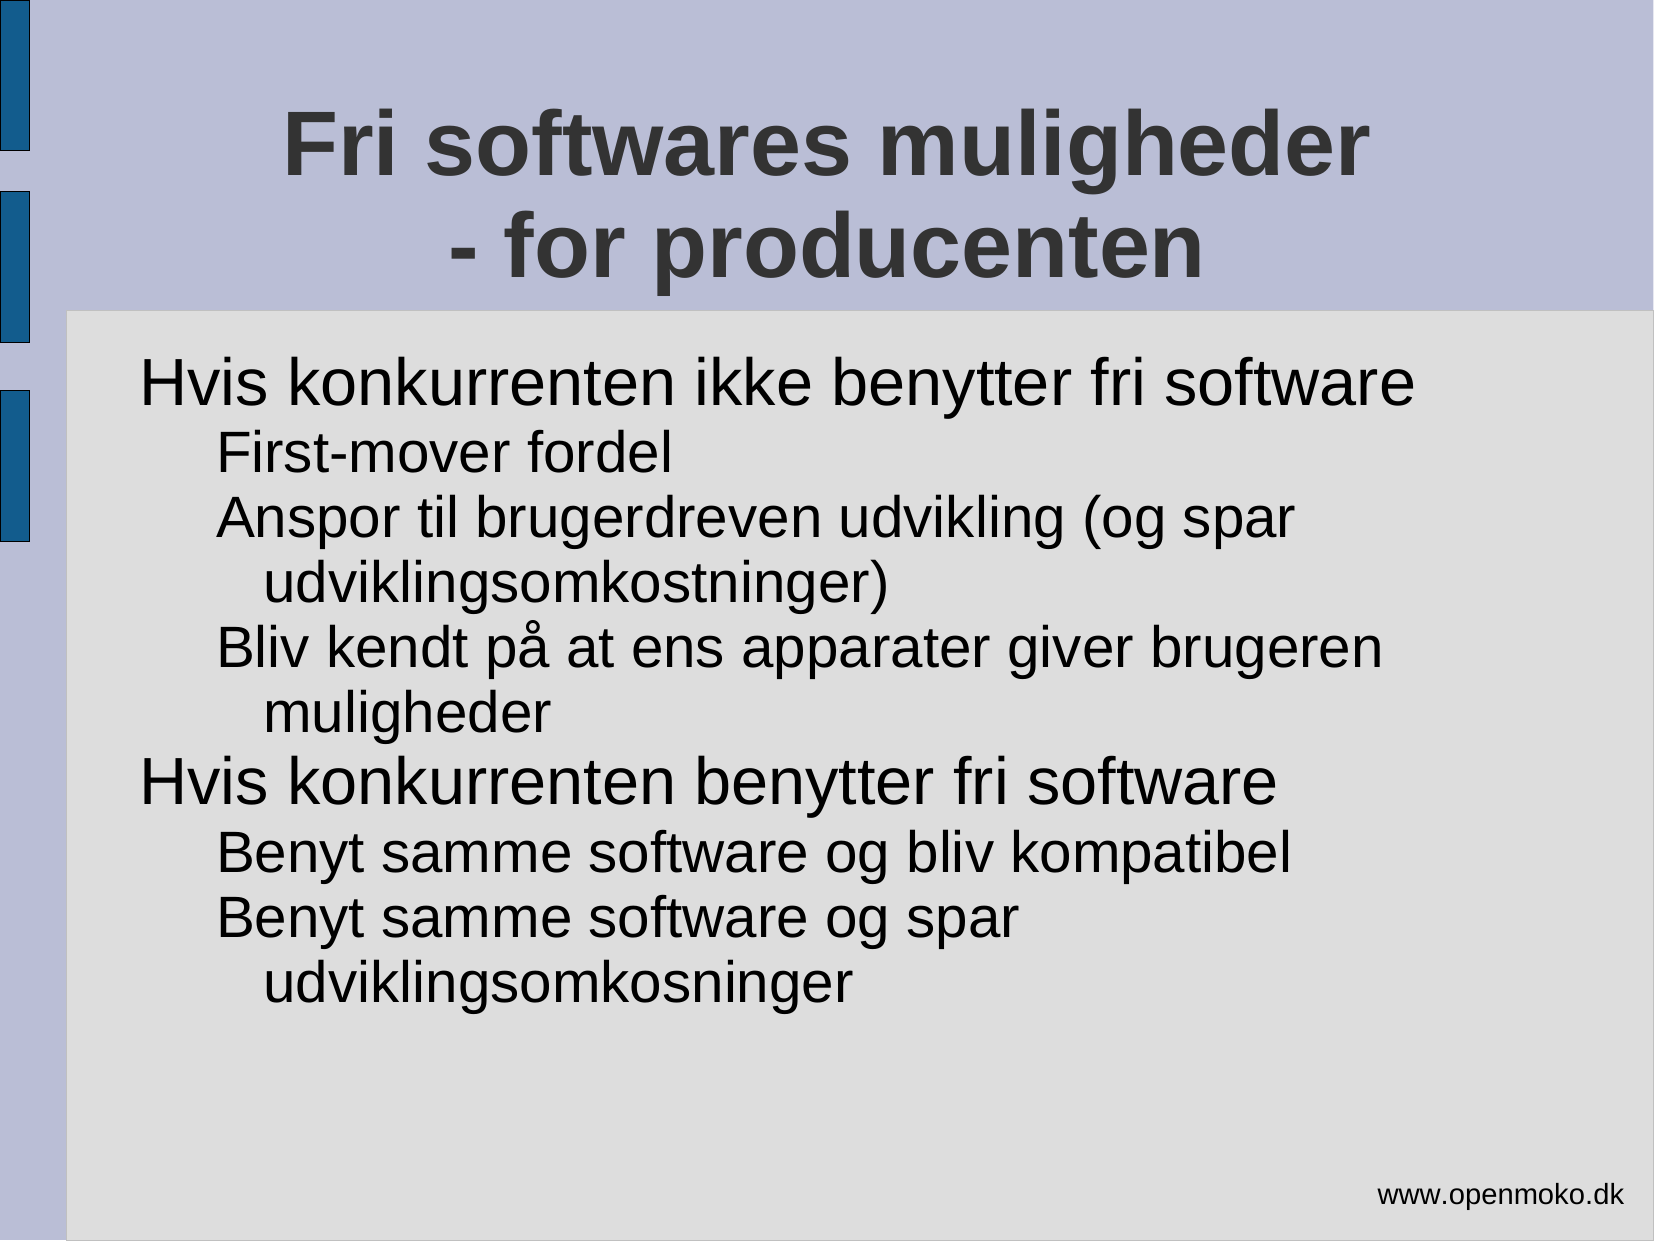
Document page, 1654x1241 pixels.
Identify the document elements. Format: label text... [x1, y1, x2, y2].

title Fri softwares muligheder - for producenten [121, 87, 1534, 302]
list Hvis konkurrenten ikke benytter fri software First-mover fordel Anspor til brugerdreven udvikling (og spar udviklingsomkostninger) Bliv kendt på at ens apparater giver brugeren muligheder Hvis konkurrenten benytter fri software Benyt samme software og bliv kompatibel Benyt samme software og spar udviklingsomkosninger [121, 344, 1534, 1127]
